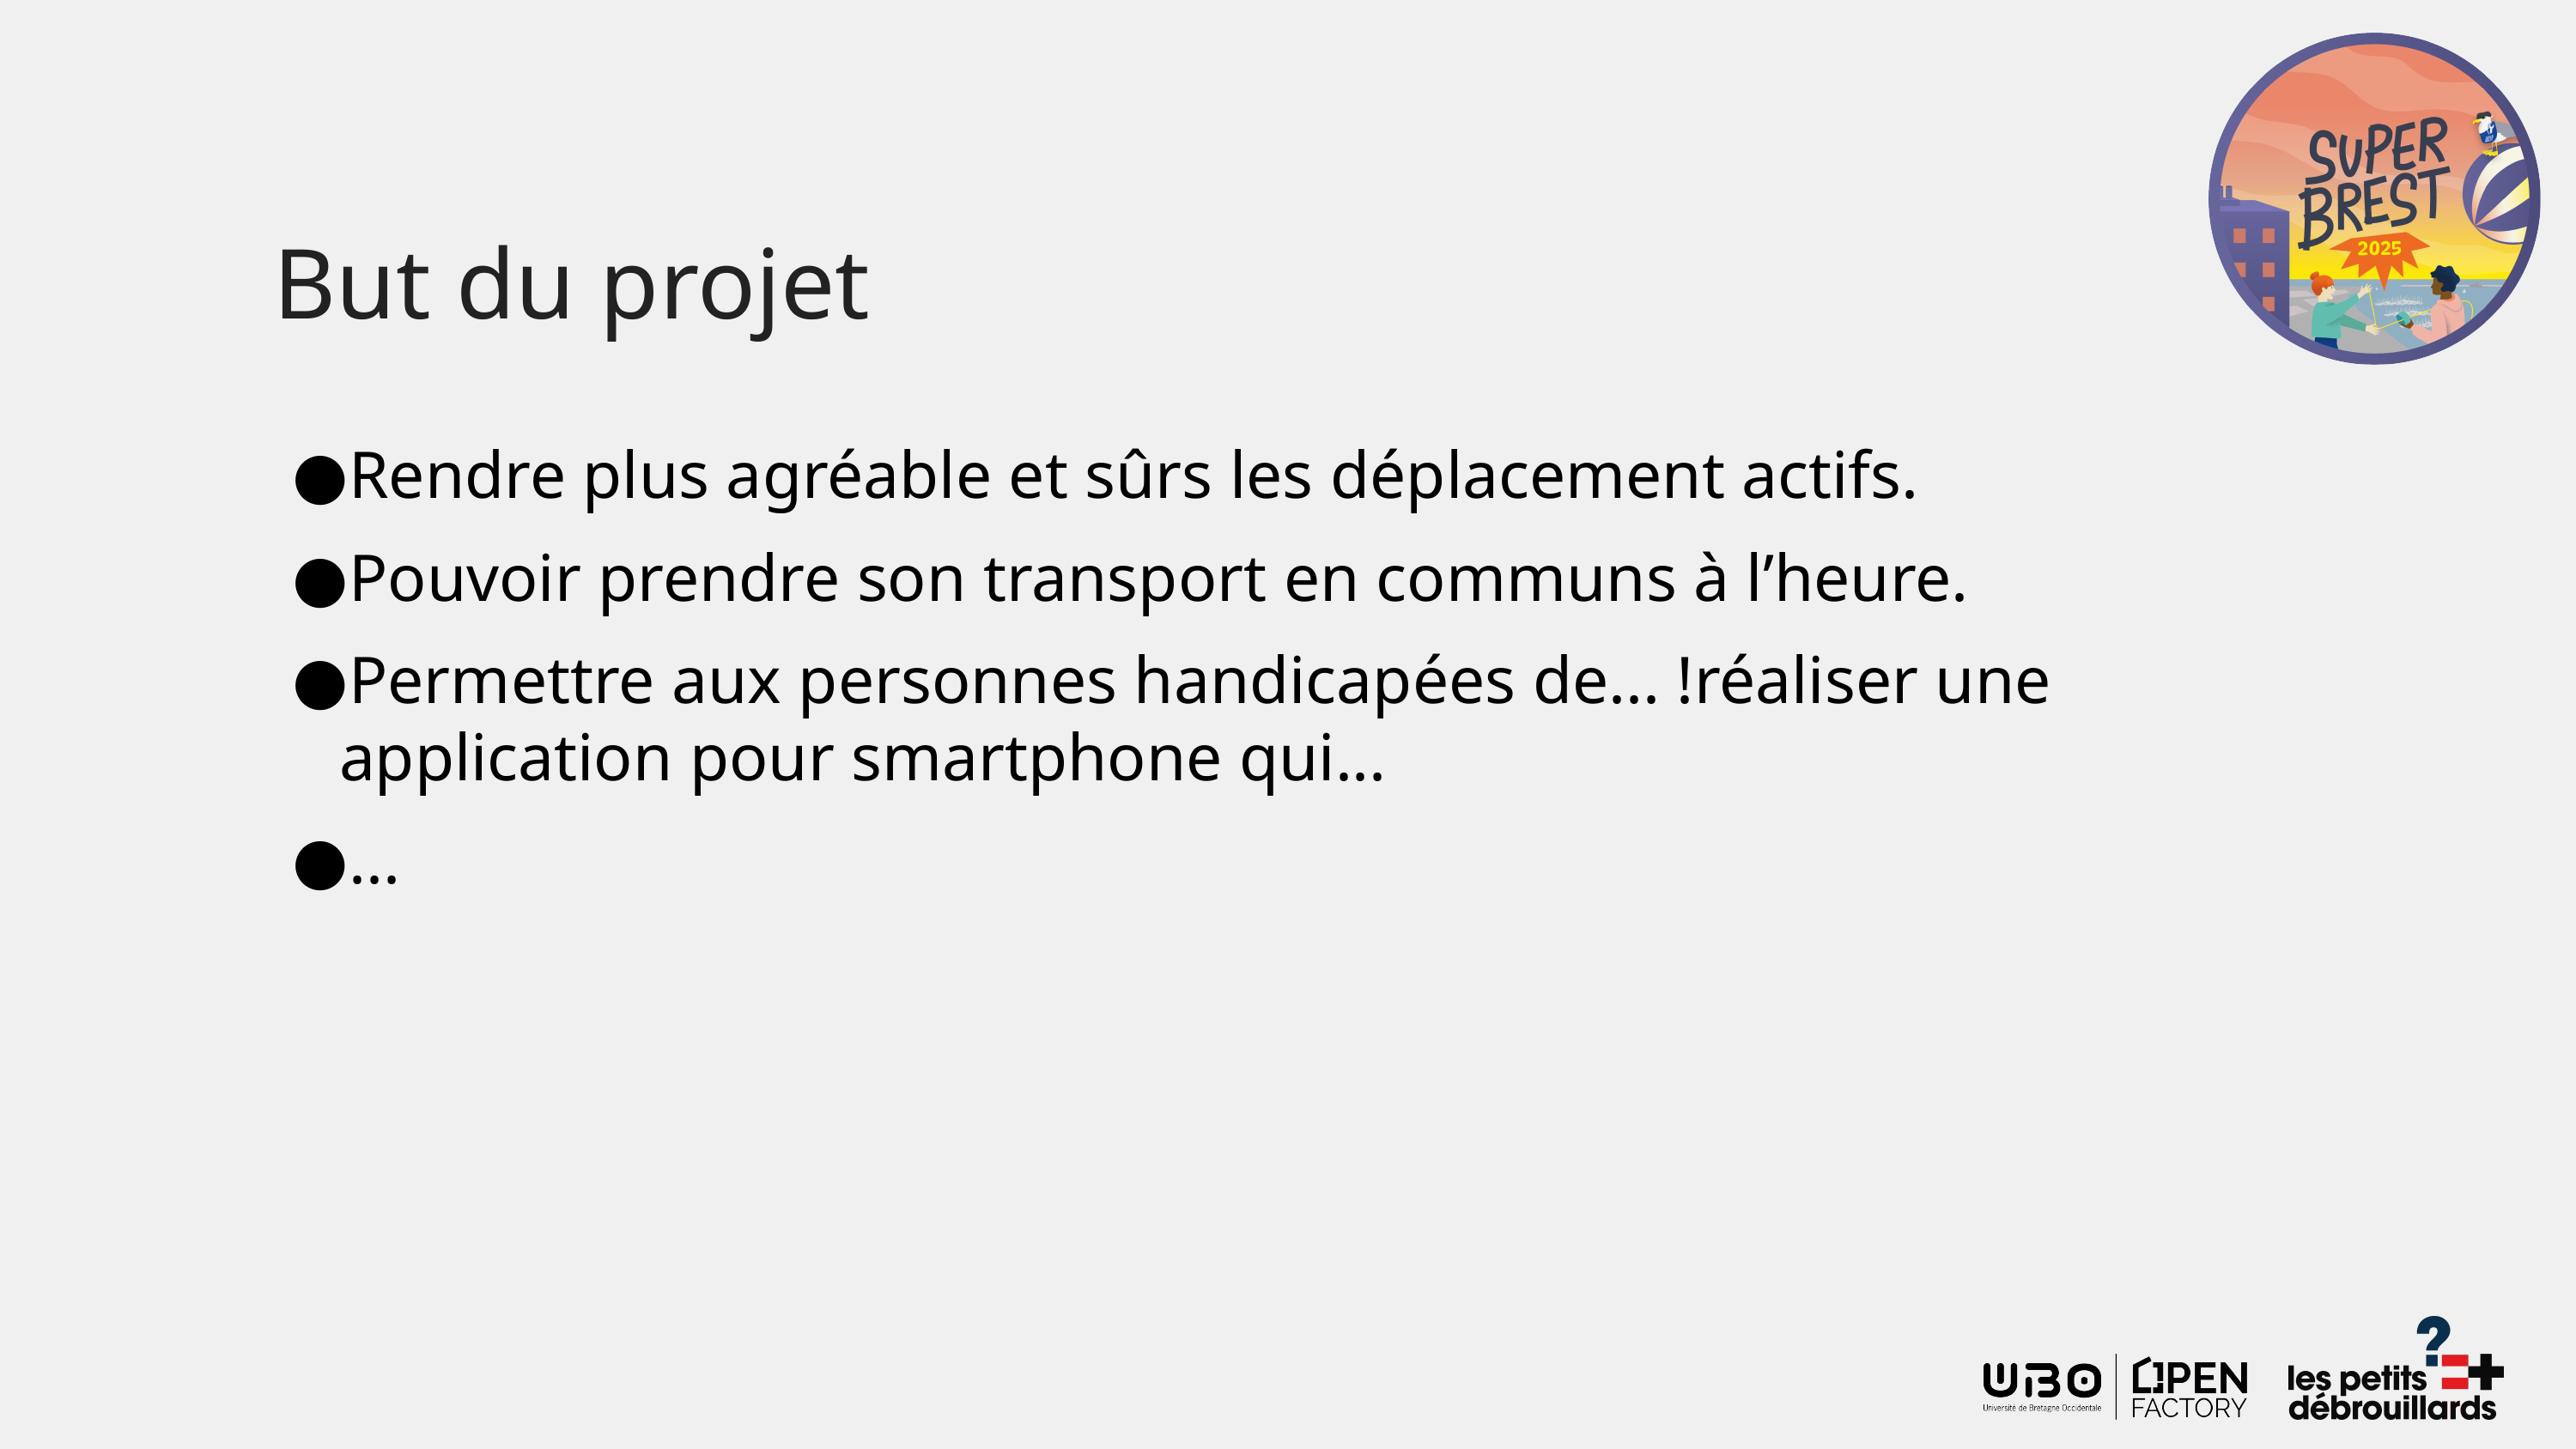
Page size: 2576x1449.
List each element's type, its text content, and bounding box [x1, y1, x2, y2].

list Rendre plus agréable et sûrs les déplacement actifs. Pouvoir prendre son transport en communs à l’heure. Permettre aux personnes handicapées de... !réaliser une application pour smartphone qui... ... [275, 433, 2188, 1122]
picture [2208, 33, 2541, 365]
picture [1984, 1354, 2247, 1420]
title But du projet [273, 217, 1741, 434]
picture [2288, 1316, 2504, 1420]
